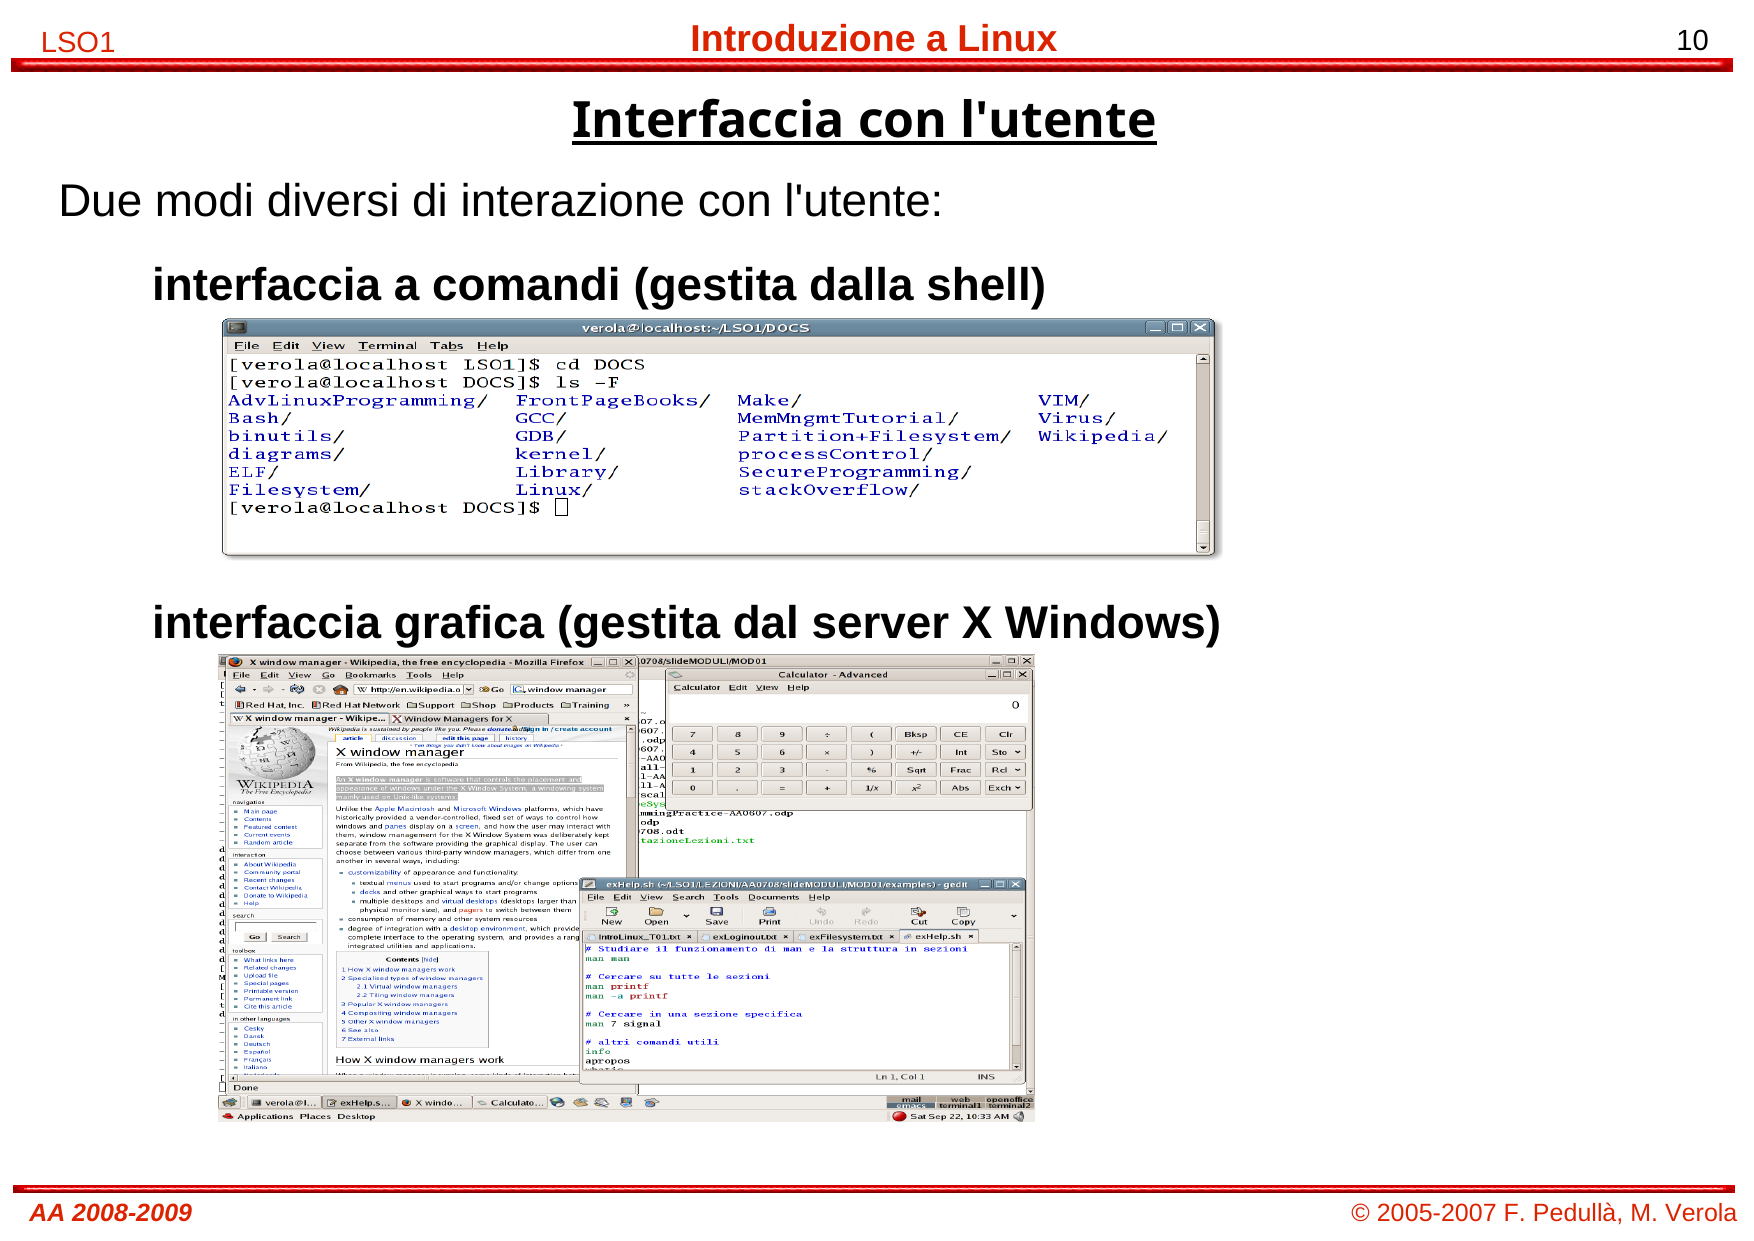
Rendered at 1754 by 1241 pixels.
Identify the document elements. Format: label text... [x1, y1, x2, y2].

picture [218, 654, 1035, 1122]
picture [13, 1185, 1735, 1193]
picture [11, 58, 1733, 72]
picture [217, 315, 1223, 561]
list Due modi diversi di interazione con l'utente: interfaccia a comandi (gestita dalla shell) interfaccia grafica (gestita dal server X Windows) [58, 171, 1696, 817]
title Interfaccia con l'utente [28, 72, 1702, 168]
